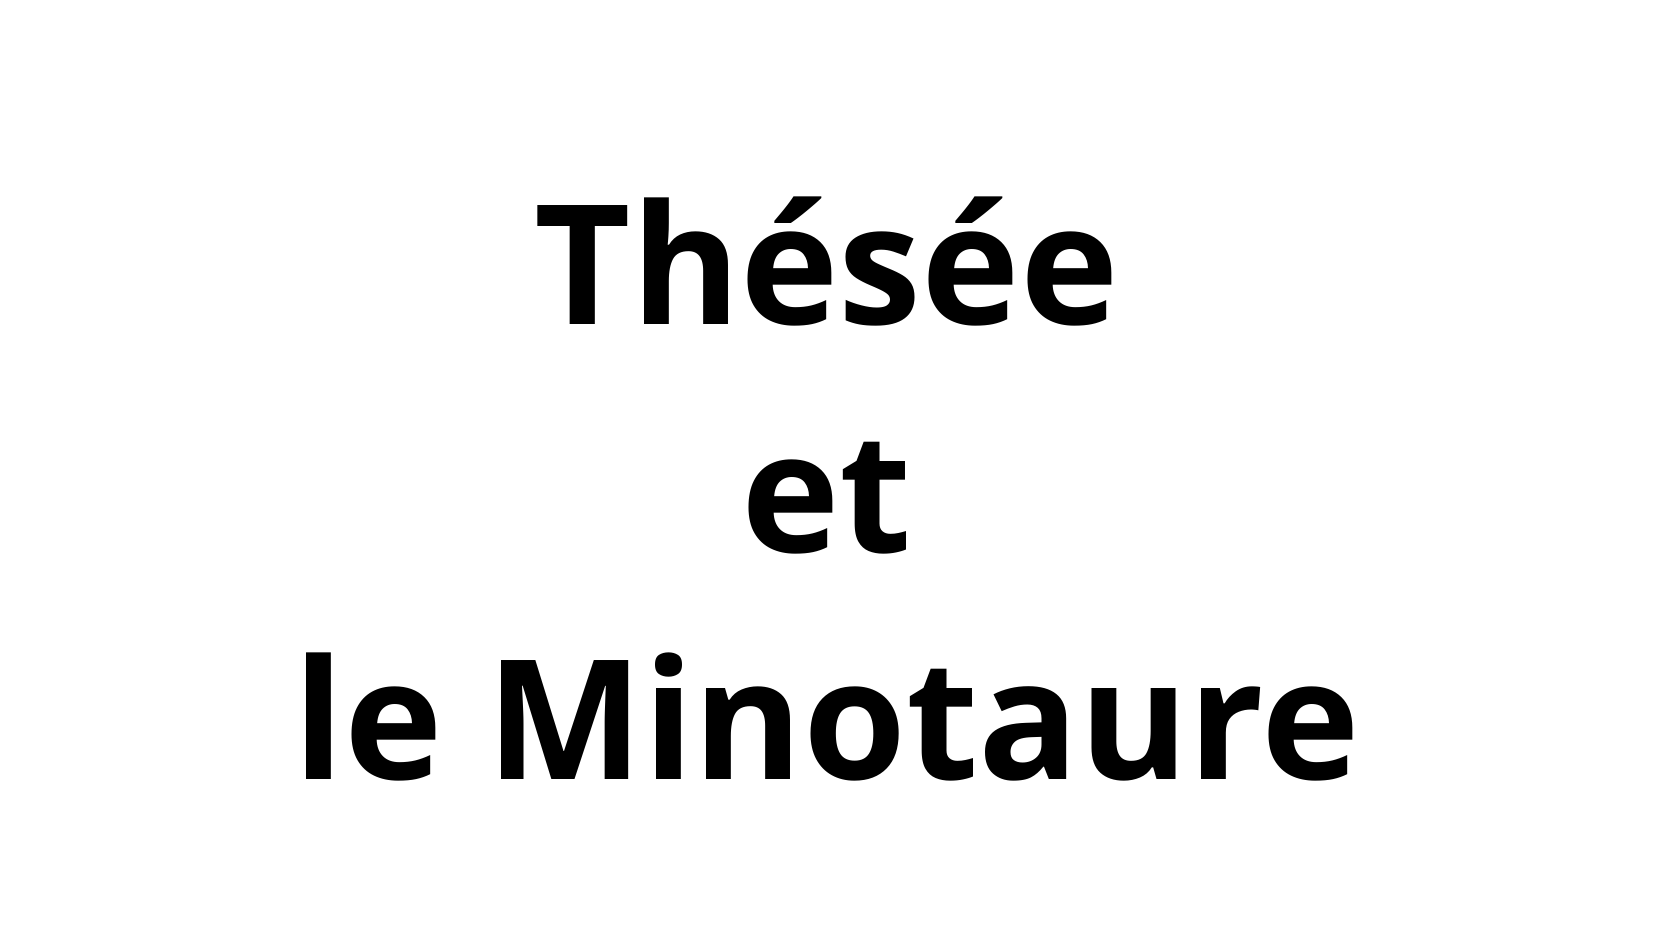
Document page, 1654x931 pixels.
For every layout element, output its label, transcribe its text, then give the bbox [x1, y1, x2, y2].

subtitle Thésée et le Minotaure [82, 146, 1571, 828]
